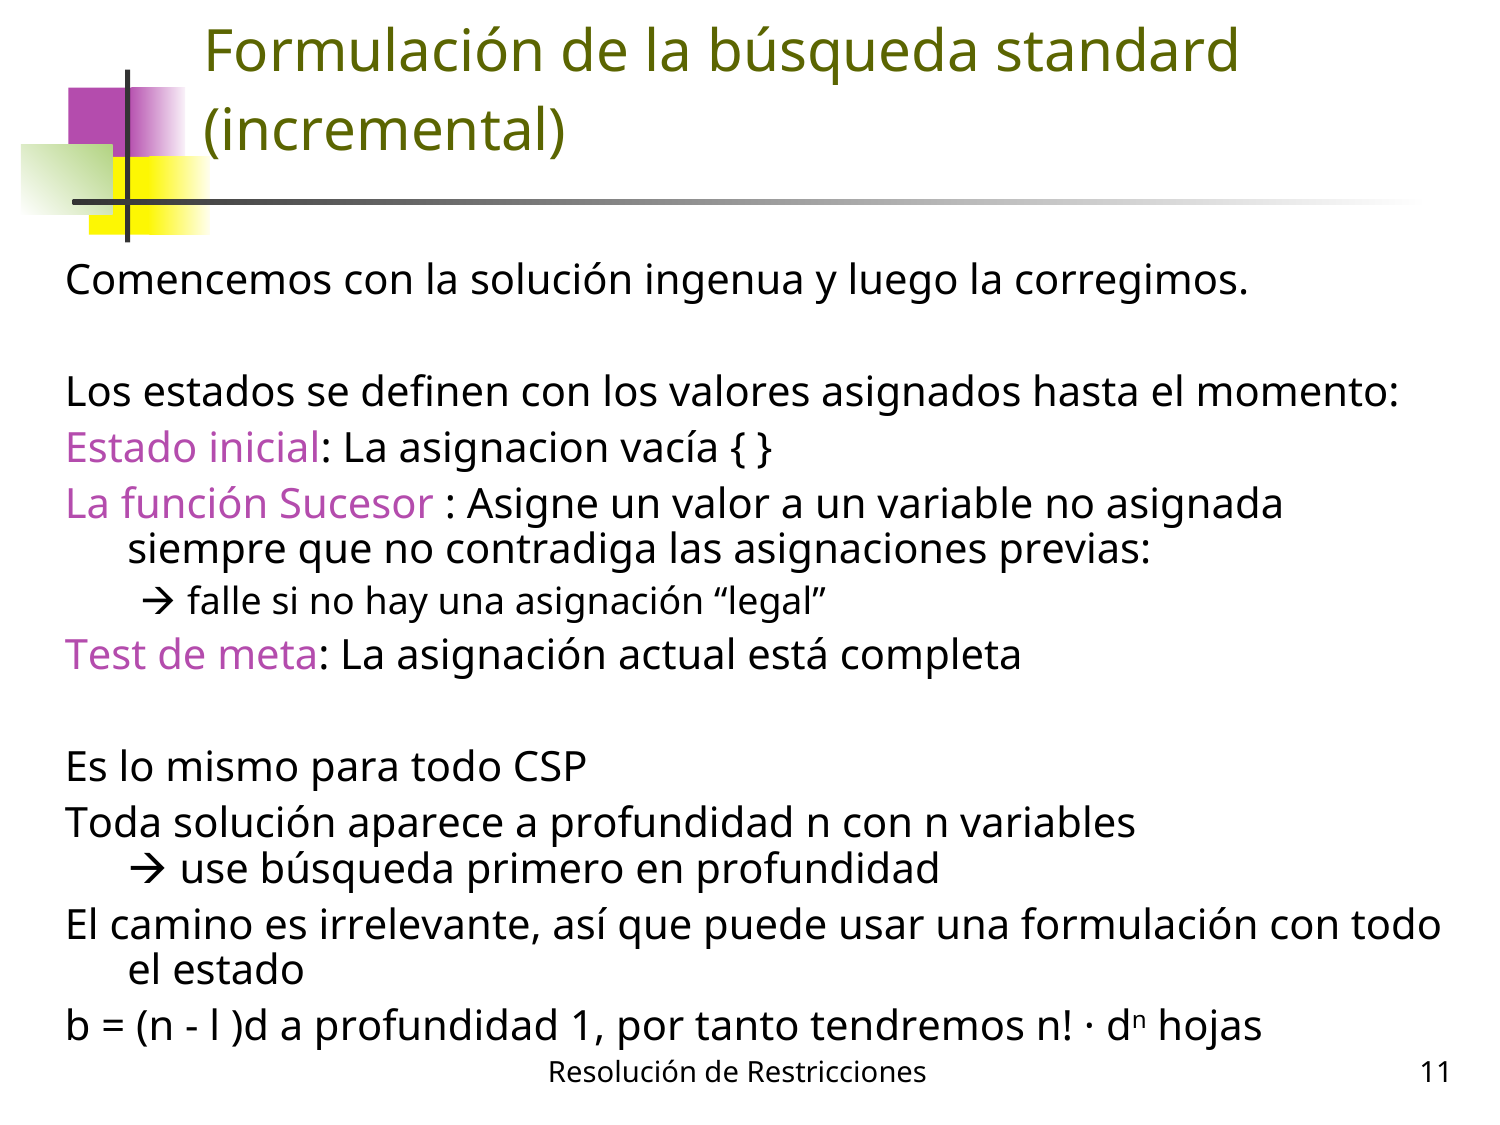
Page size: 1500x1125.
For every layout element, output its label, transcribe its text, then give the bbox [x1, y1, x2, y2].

title Formulación de la búsqueda standard (incremental) [188, 24, 1468, 175]
list Comencemos con la solución ingenua y luego la corregimos. Los estados se definen con los valores asignados hasta el momento: Estado inicial: La asignacion vacía { } La función Sucesor : Asigne un valor a un variable no asignada siempre que no contradiga las asignaciones previas:  falle si no hay una asignación “legal” Test de meta: La asignación actual está completa Es lo mismo para todo CSP Toda solución aparece a profundidad n con n variables  use búsqueda primero en profundidad El camino es irrelevante, así que puede usar una formulación con todo el estado b = (n - l )d a profundidad 1, por tanto tendremos n! · dn hojas [50, 249, 1469, 1007]
